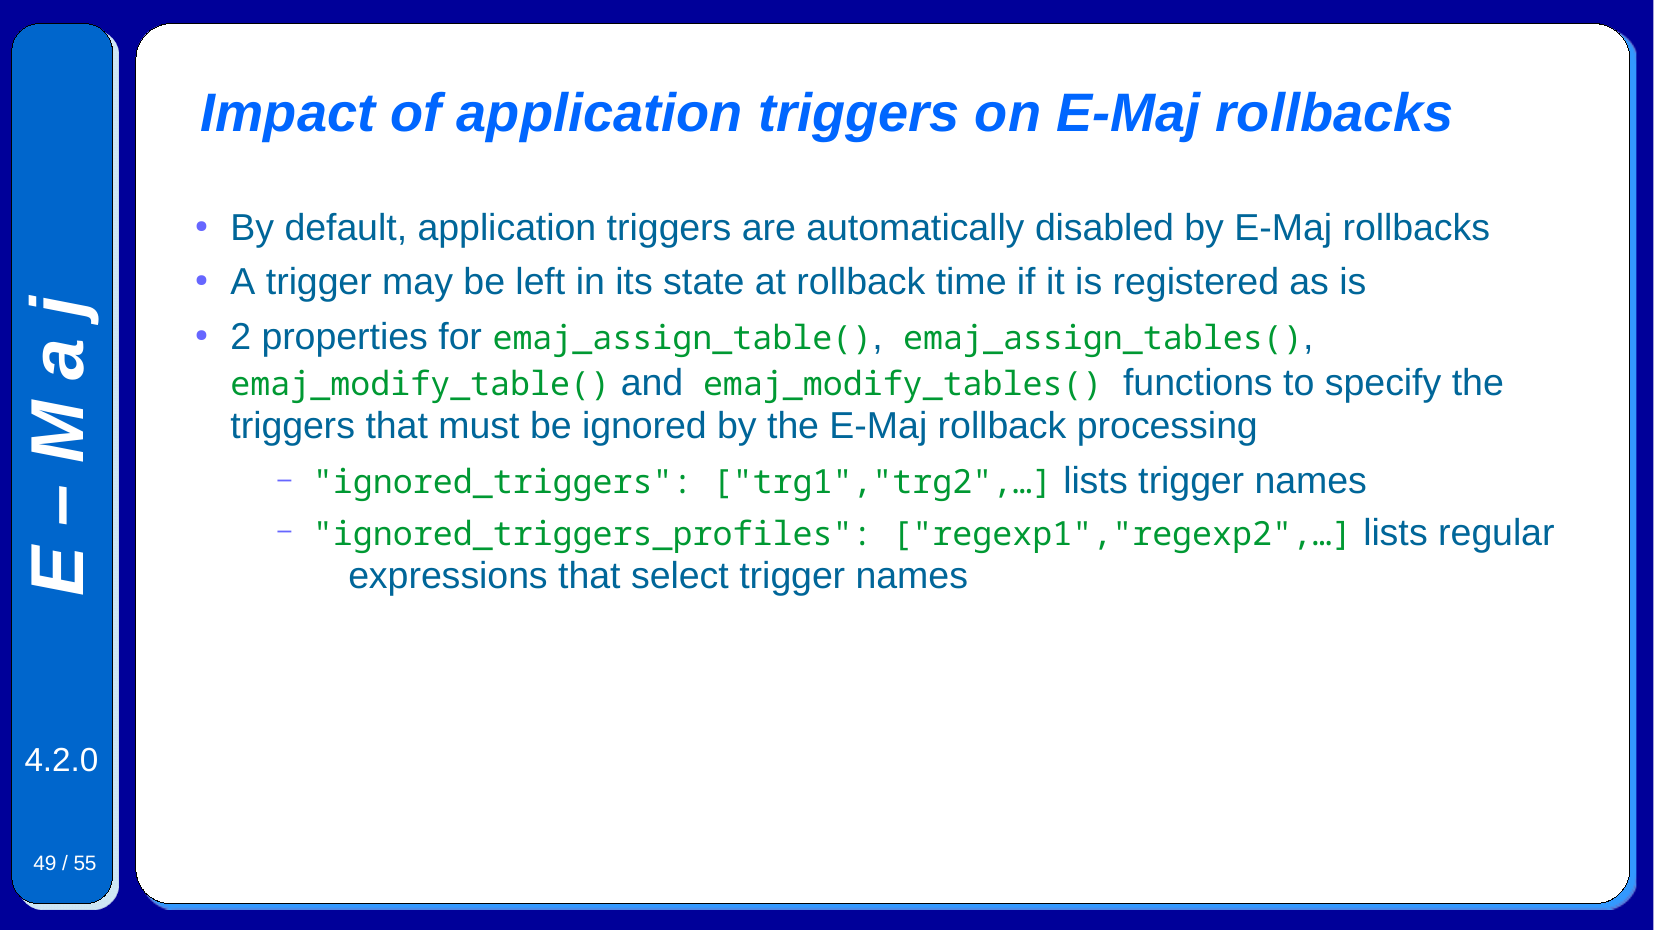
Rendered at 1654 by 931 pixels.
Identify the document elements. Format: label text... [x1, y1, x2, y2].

list By default, application triggers are automatically disabled by E-Maj rollbacks A trigger may be left in its state at rollback time if it is registered as is 2 properties for emaj_assign_table(), emaj_assign_tables(), emaj_modify_table() and emaj_modify_tables() functions to specify the triggers that must be ignored by the E-Maj rollback processing "ignored_triggers": ["trg1","trg2",…] lists trigger names "ignored_triggers_profiles": ["regexp1","regexp2",…] lists regular expressions that select trigger names [177, 206, 1587, 827]
title Impact of application triggers on E-Maj rollbacks [200, 34, 1575, 191]
